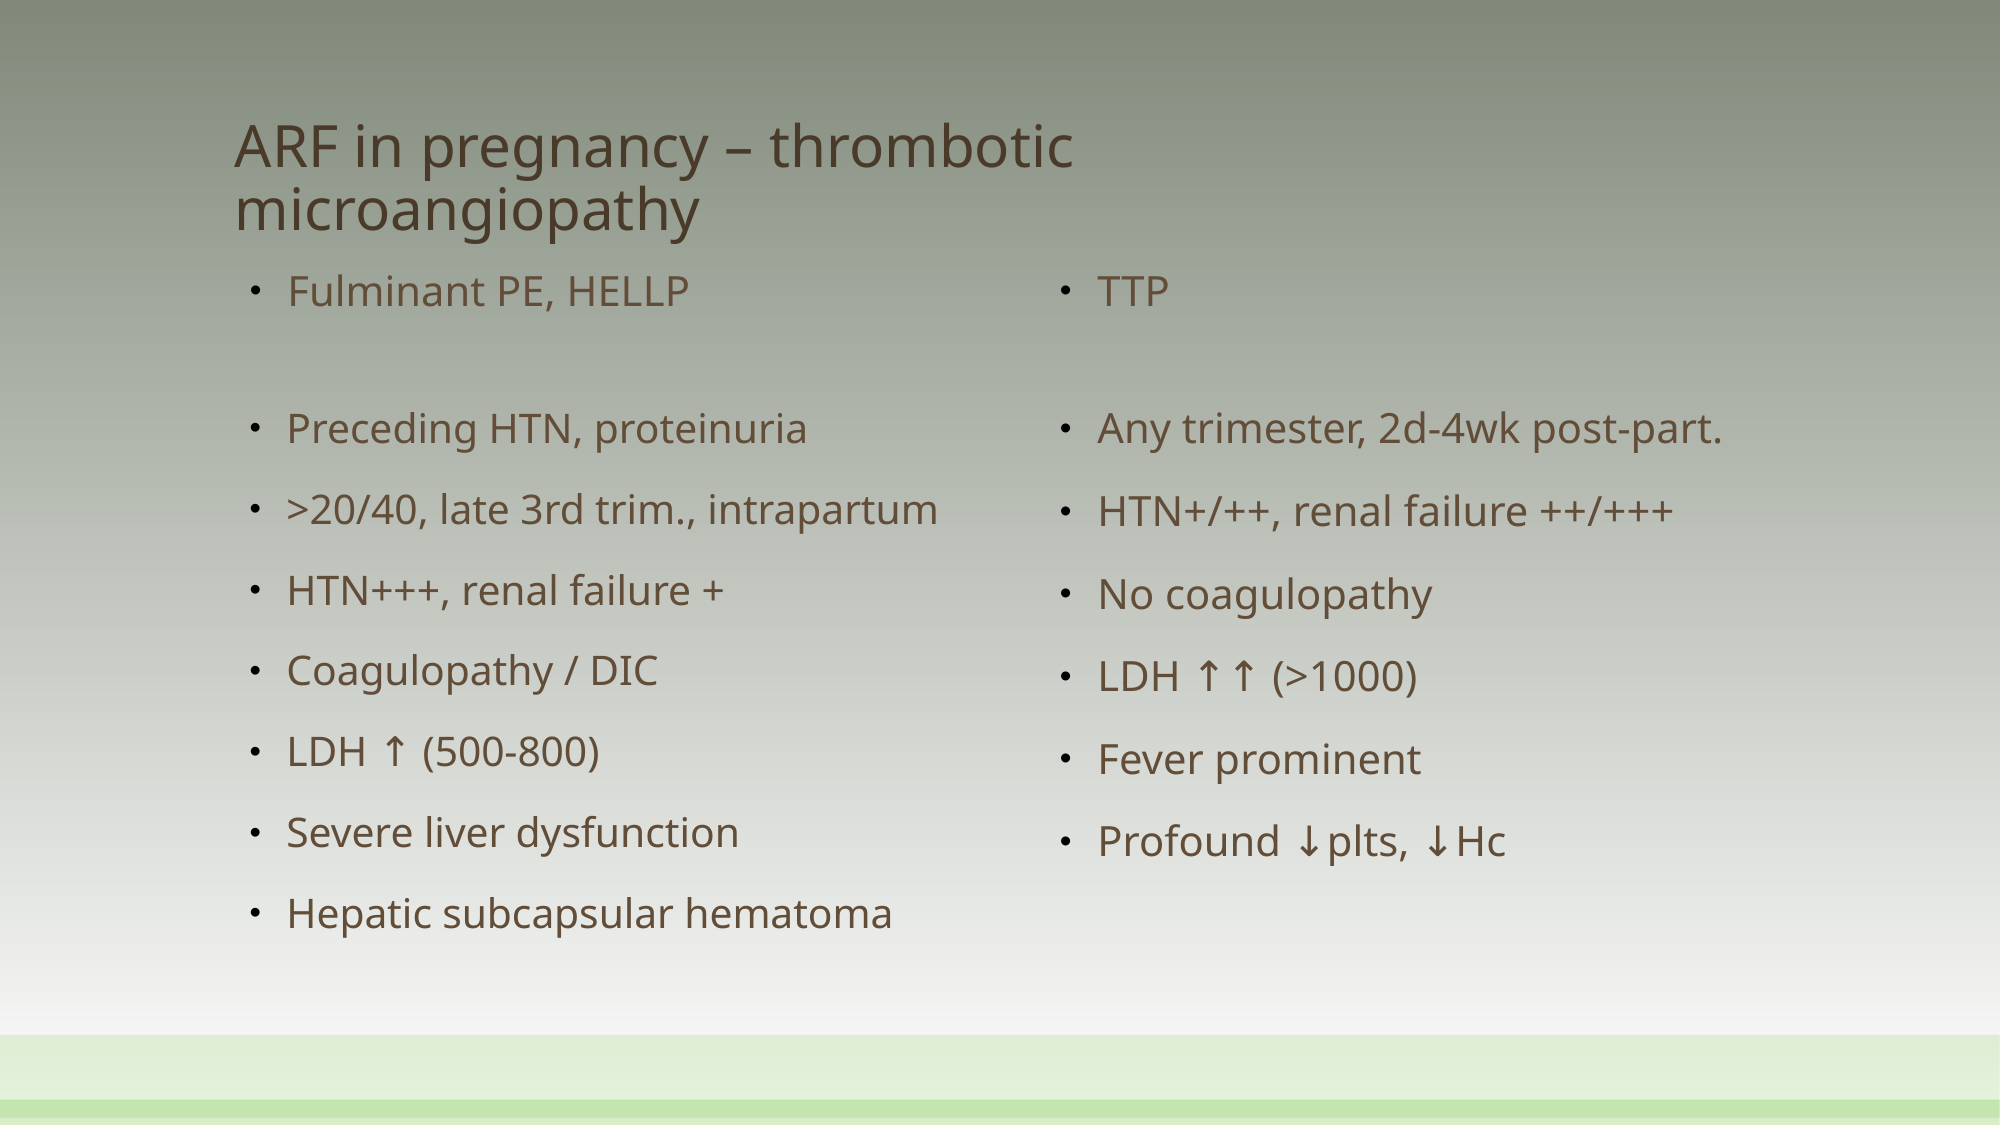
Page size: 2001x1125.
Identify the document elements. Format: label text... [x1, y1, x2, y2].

list Preceding HTN, proteinuria >20/40, late 3rd trim., intrapartum HTN+++, renal failure + Coagulopathy / DIC LDH ↑ (500-800) Severe liver dysfunction Hepatic subcapsular hematoma [219, 400, 970, 989]
list TTP [1029, 262, 1780, 387]
title ARF in pregnancy – thrombotic microangiopathy [219, 71, 1780, 251]
list Fulminant PE, HELLP [219, 262, 970, 387]
list Any trimester, 2d-4wk post-part. HTN+/++, renal failure ++/+++ No coagulopathy LDH ↑↑ (>1000) Fever prominent Profound ↓plts, ↓Hc [1029, 400, 1780, 989]
